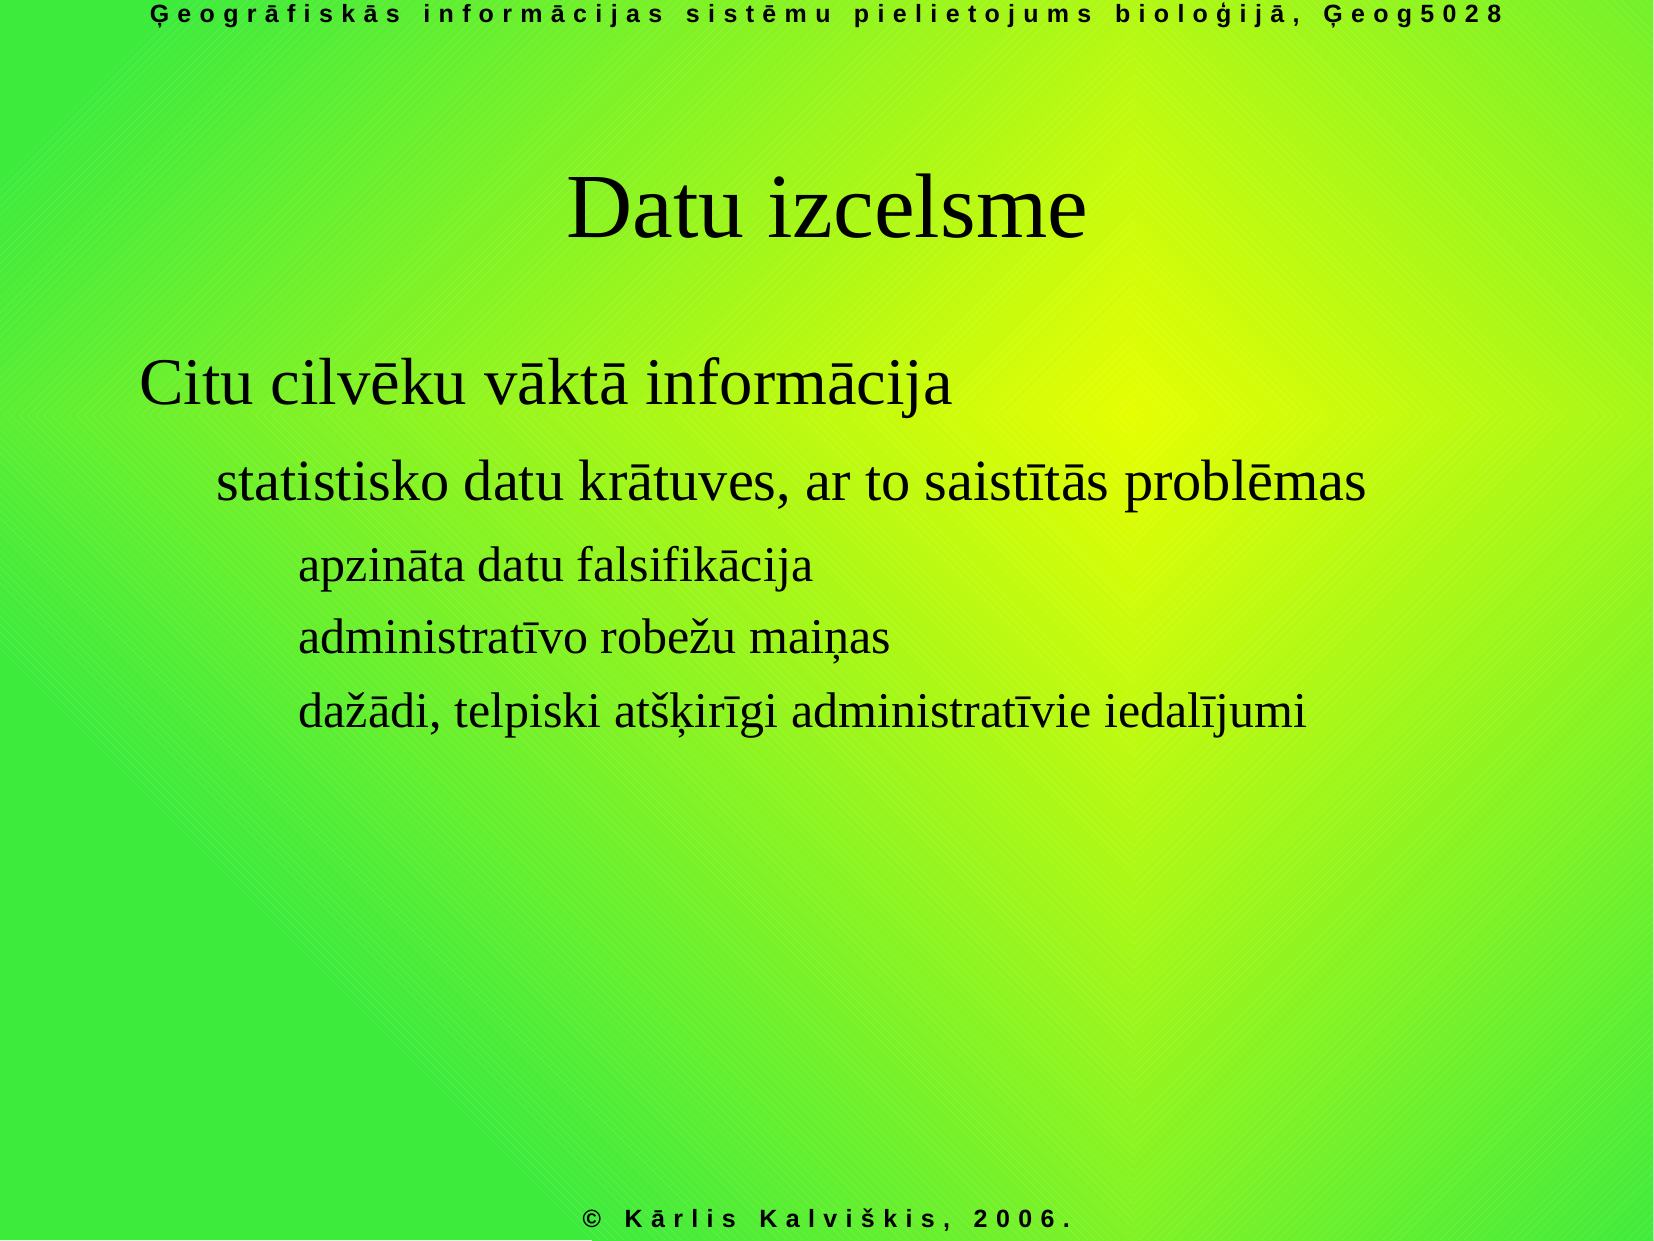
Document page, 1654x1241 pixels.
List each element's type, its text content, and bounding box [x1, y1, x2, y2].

title Datu izcelsme [121, 102, 1534, 311]
list Citu cilvēku vāktā informācija statistisko datu krātuves, ar to saistītās problēmas apzināta datu falsifikācija administratīvo robežu maiņas dažādi, telpiski atšķirīgi administratīvie iedalījumi [121, 344, 1534, 1127]
